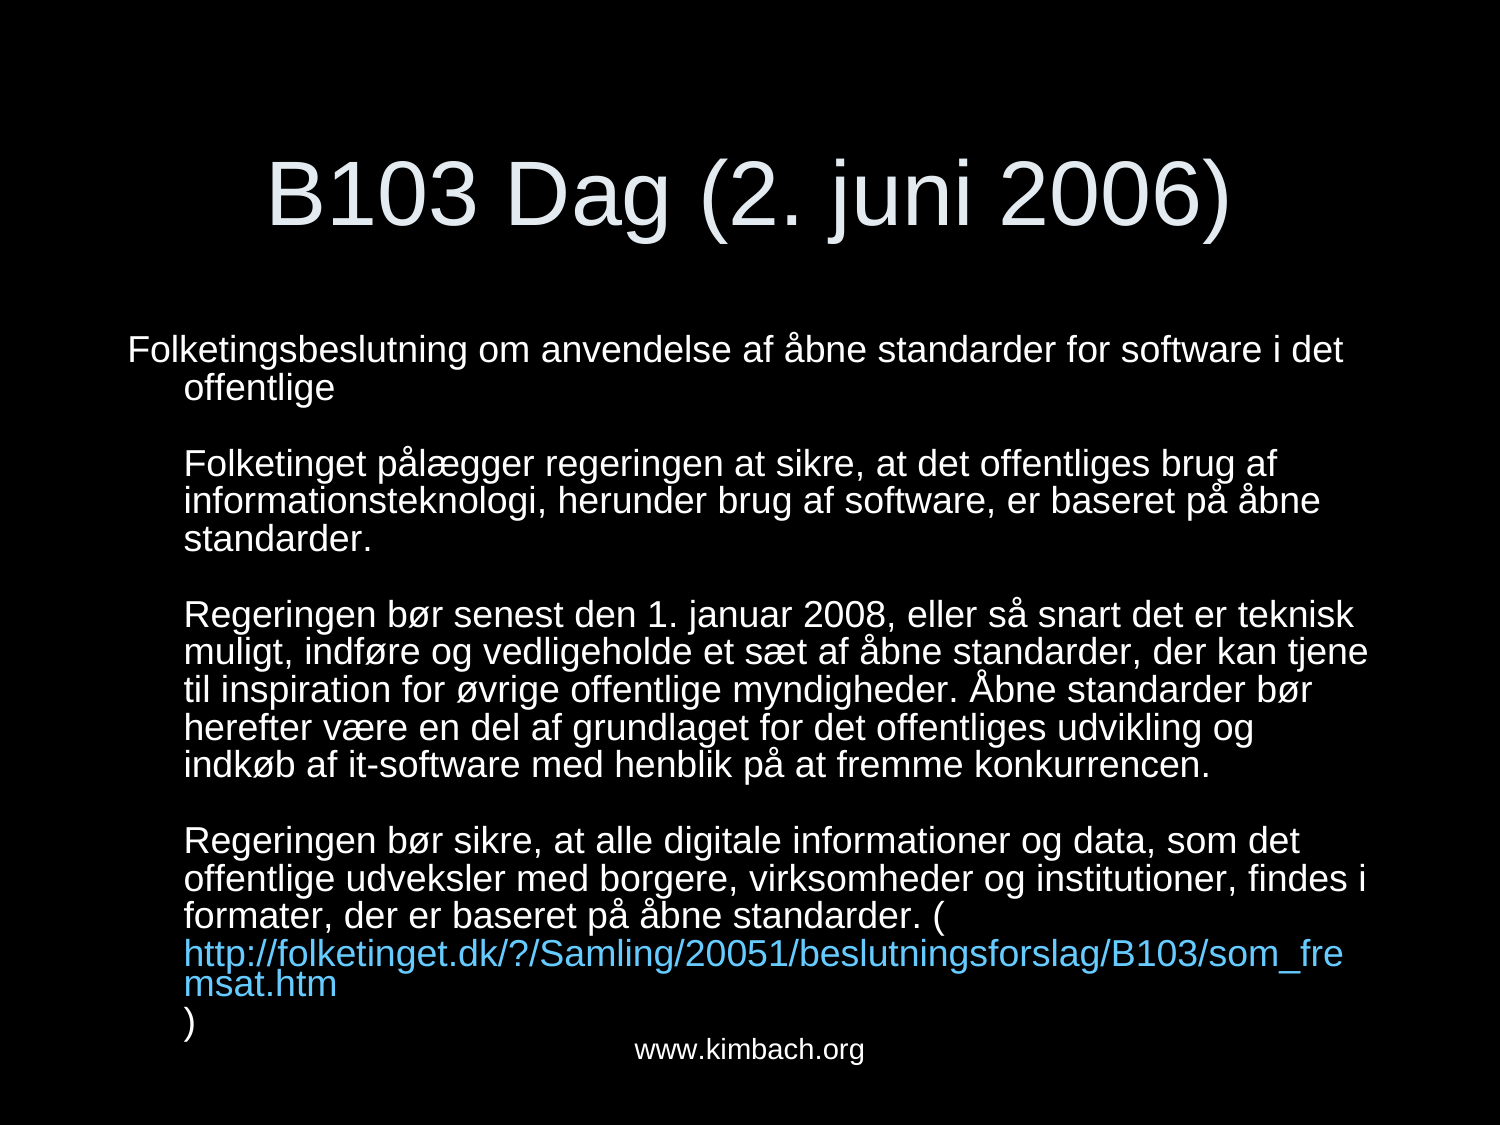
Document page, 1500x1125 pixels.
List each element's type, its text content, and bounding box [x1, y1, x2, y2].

list Folketingsbeslutning om anvendelse af åbne standarder for software i det offentlige Folketinget pålægger regeringen at sikre, at det offentliges brug af informationsteknologi, herunder brug af software, er baseret på åbne standarder. Regeringen bør senest den 1. januar 2008, eller så snart det er teknisk muligt, indføre og vedligeholde et sæt af åbne standarder, der kan tjene til inspiration for øvrige offentlige myndigheder. Åbne standarder bør herefter være en del af grundlaget for det offentliges udvikling og indkøb af it-software med henblik på at fremme konkurrencen. Regeringen bør sikre, at alle digitale informationer og data, som det offentlige udveksler med borgere, virksomheder og institutioner, findes i formater, der er baseret på åbne standarder. (http://folketinget.dk/?/Samling/20051/beslutningsforslag/B103/som_fremsat.htm) [112, 324, 1388, 1069]
title B103 Dag (2. juni 2006) [112, 99, 1388, 288]
